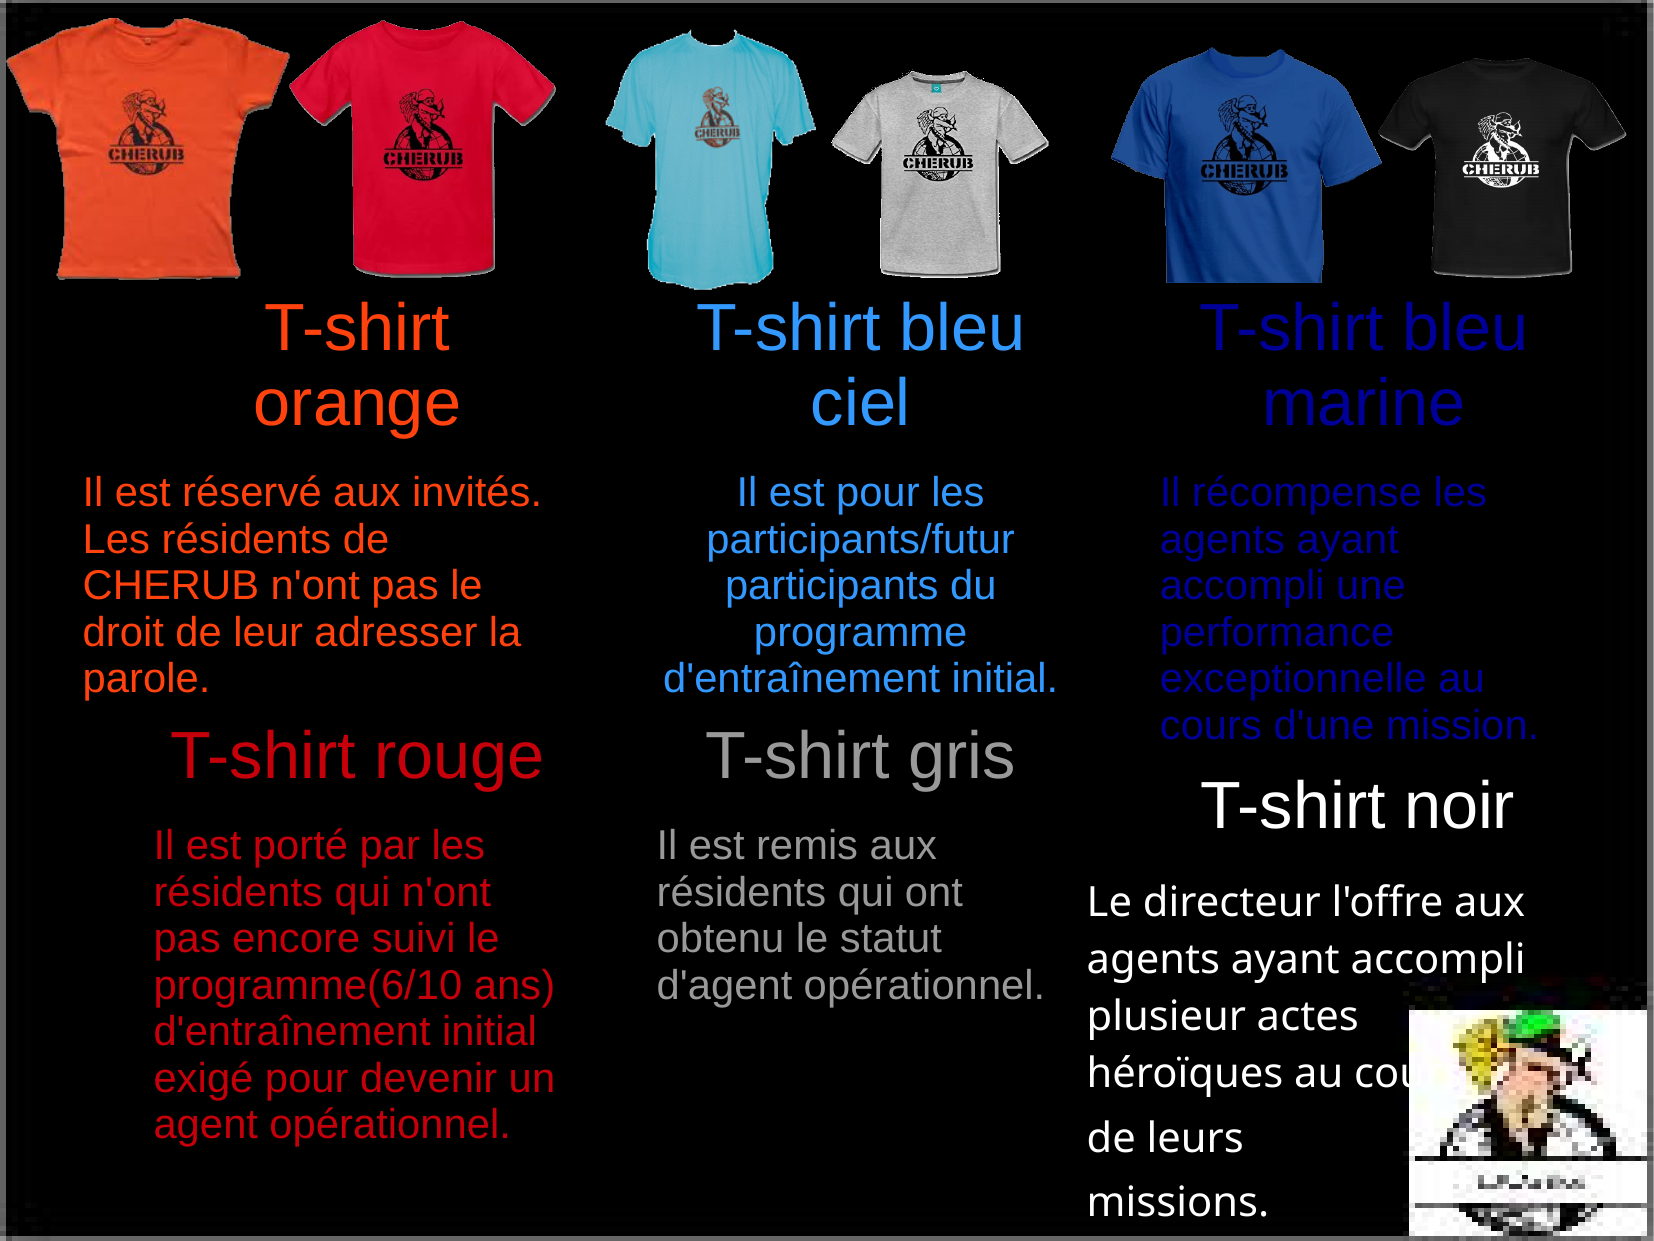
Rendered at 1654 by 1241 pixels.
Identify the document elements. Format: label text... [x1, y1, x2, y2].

list T-shirt noir Le directeur l'offre aux agents ayant accompli plusieur actes héroïques au cours de leurs missions. [1086, 767, 1560, 1182]
list T-shirt gris Il est remis aux résidents qui ont obtenu le statut d'agent opérationnel. [585, 717, 1065, 1109]
list T-shirt rouge Il est porté par les résidents qui n'ont pas encore suivi le programme(6/10 ans) d'entraînement initial exigé pour devenir un agent opérationnel. [82, 717, 562, 1150]
list T-shirt bleu marine Il récompense les agents ayant accompli une performance exceptionnelle au cours d'une mission. [1088, 290, 1569, 750]
list T-shirt bleu ciel Il est pour les participants/futur participants du programme d'entraînement initial. [585, 290, 1065, 704]
list T-shirt orange Il est réservé aux invités. Les résidents de CHERUB n'ont pas le droit de leur adresser la parole. [82, 291, 562, 704]
picture [0, 0, 1654, 1241]
